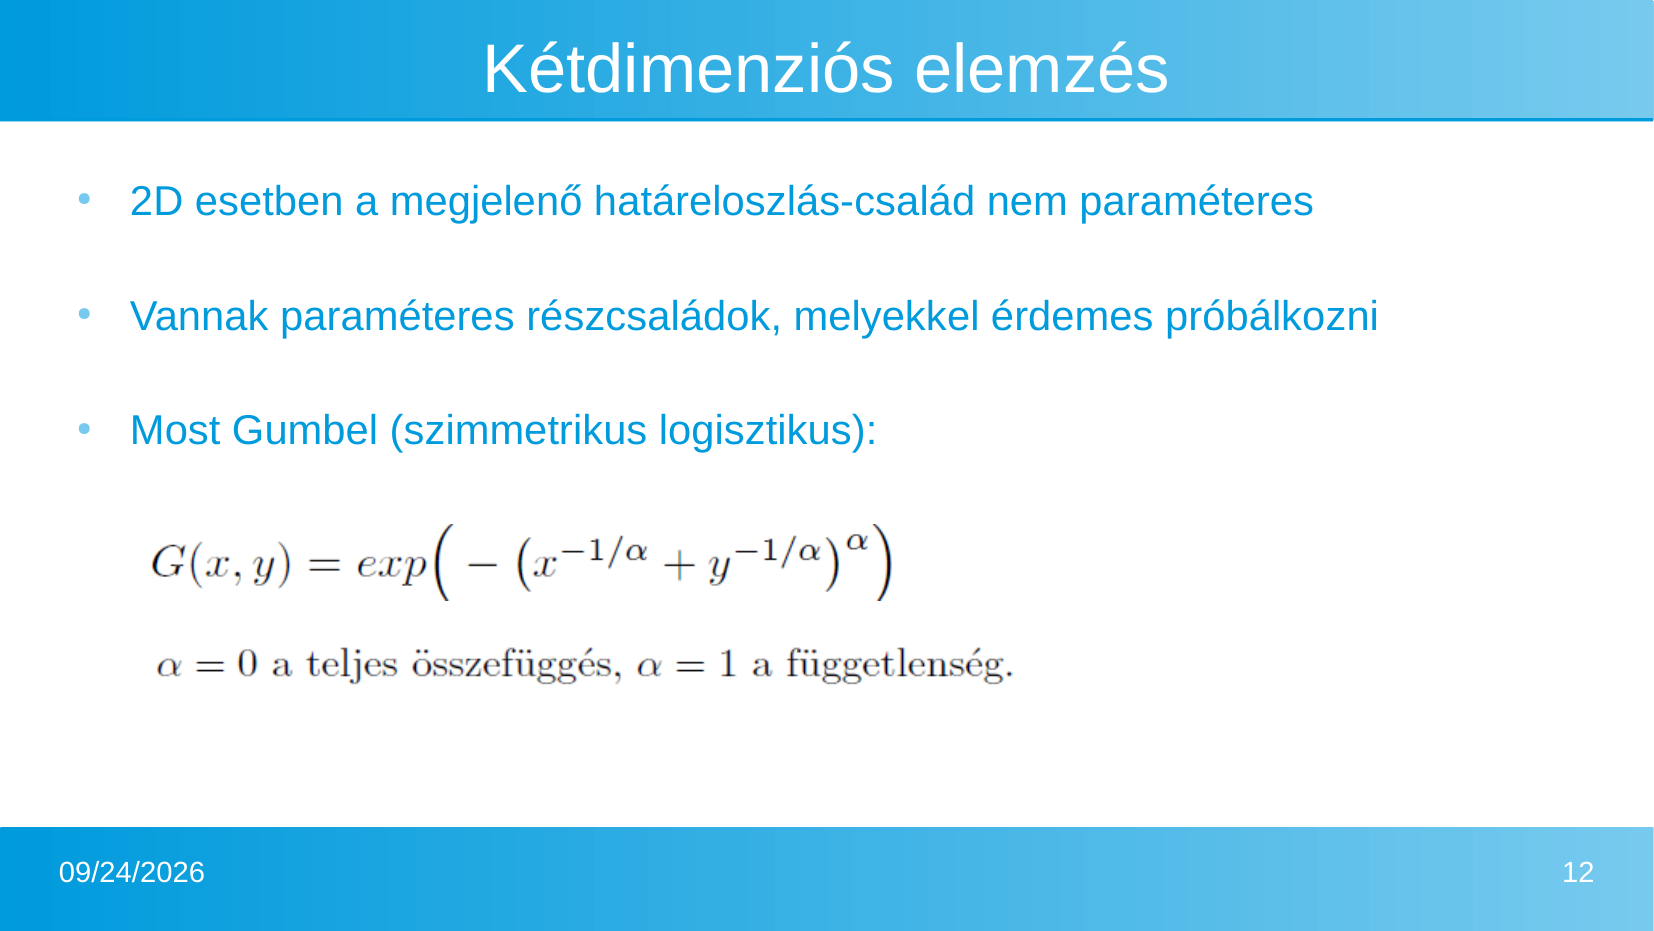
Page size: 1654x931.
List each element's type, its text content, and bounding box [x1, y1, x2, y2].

picture [148, 637, 1013, 689]
list 2D esetben a megjelenő határeloszlás-család nem paraméteres Vannak paraméteres részcsaládok, melyekkel érdemes próbálkozni Most Gumbel (szimmetrikus logisztikus): [59, 177, 1595, 768]
title Kétdimenziós elemzés [59, 29, 1595, 108]
picture [150, 524, 901, 601]
